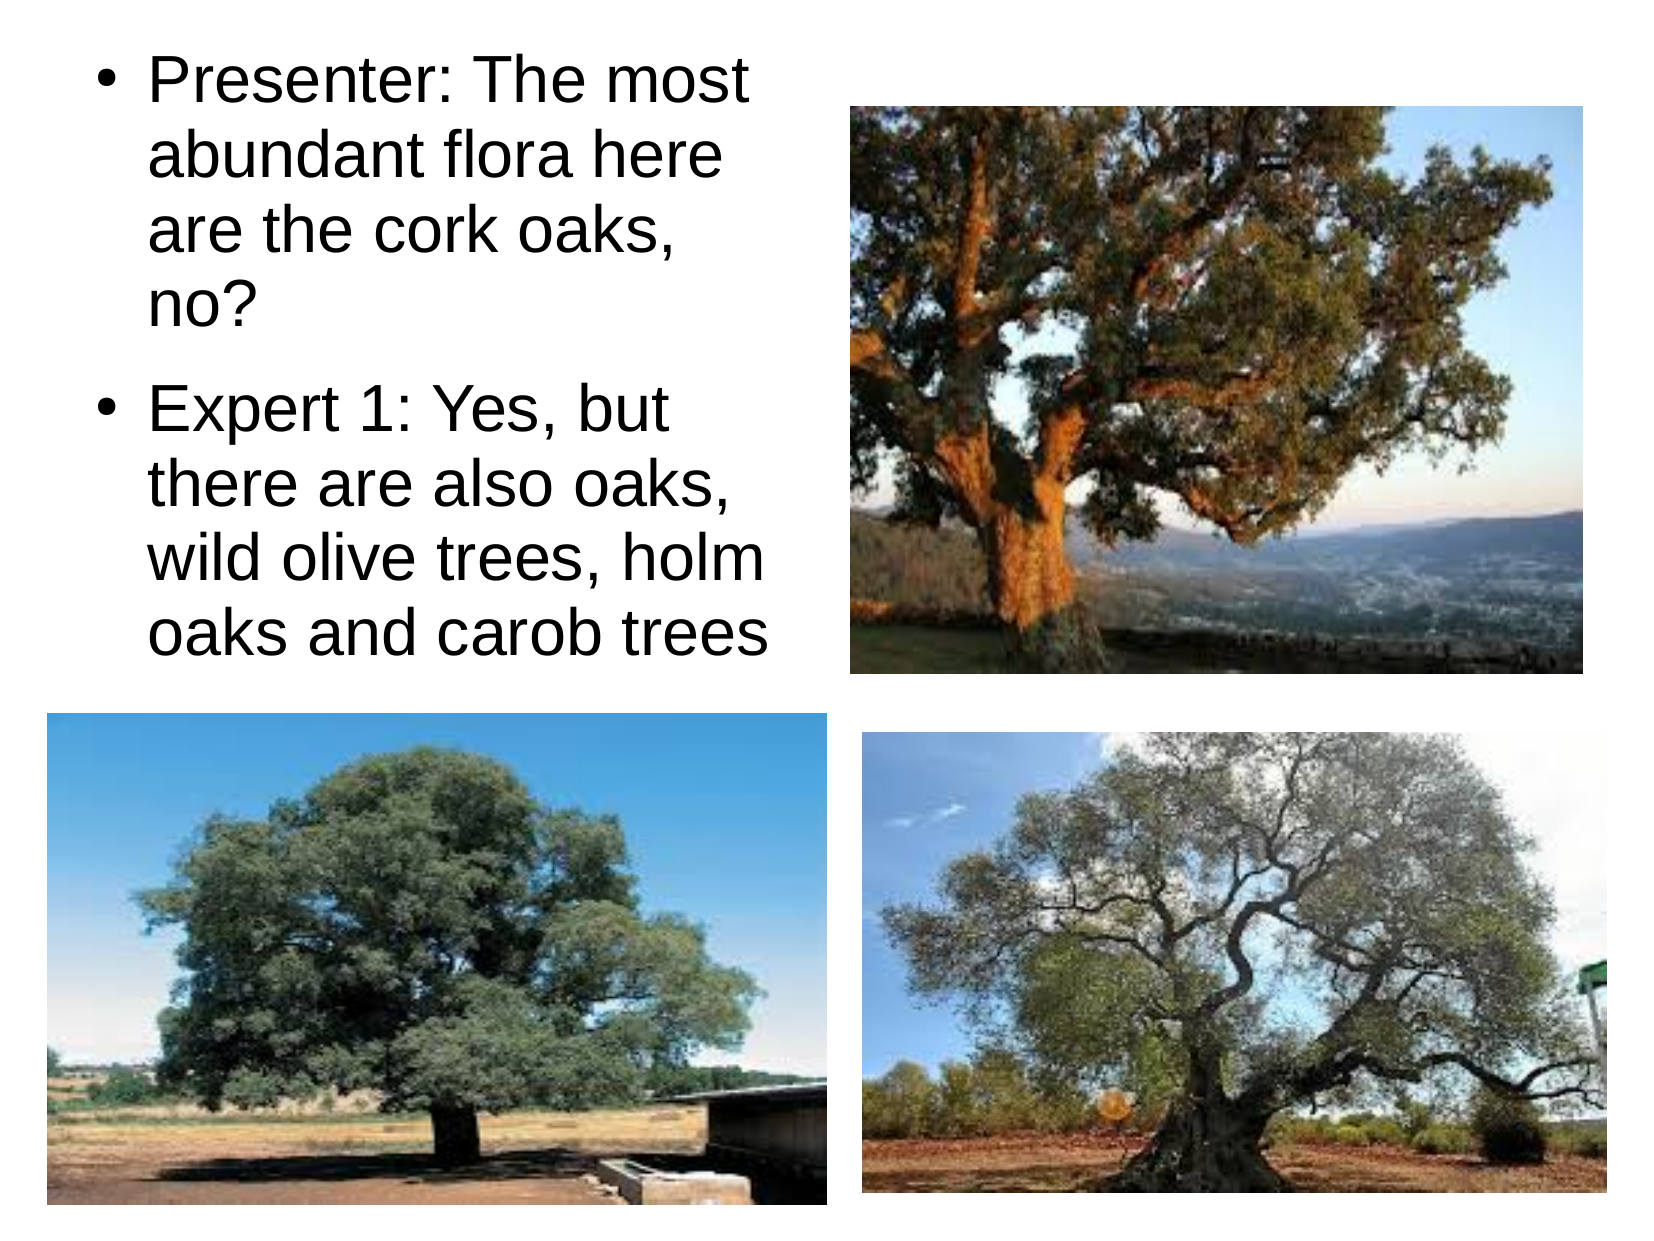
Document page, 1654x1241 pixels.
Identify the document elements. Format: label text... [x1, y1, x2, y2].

list Presenter: The most abundant flora here are the cork oaks, no? Expert 1: Yes, but there are also oaks, wild olive trees, holm oaks and carob trees [77, 42, 804, 556]
picture [850, 106, 1583, 674]
picture [47, 713, 827, 1205]
picture [862, 732, 1607, 1193]
